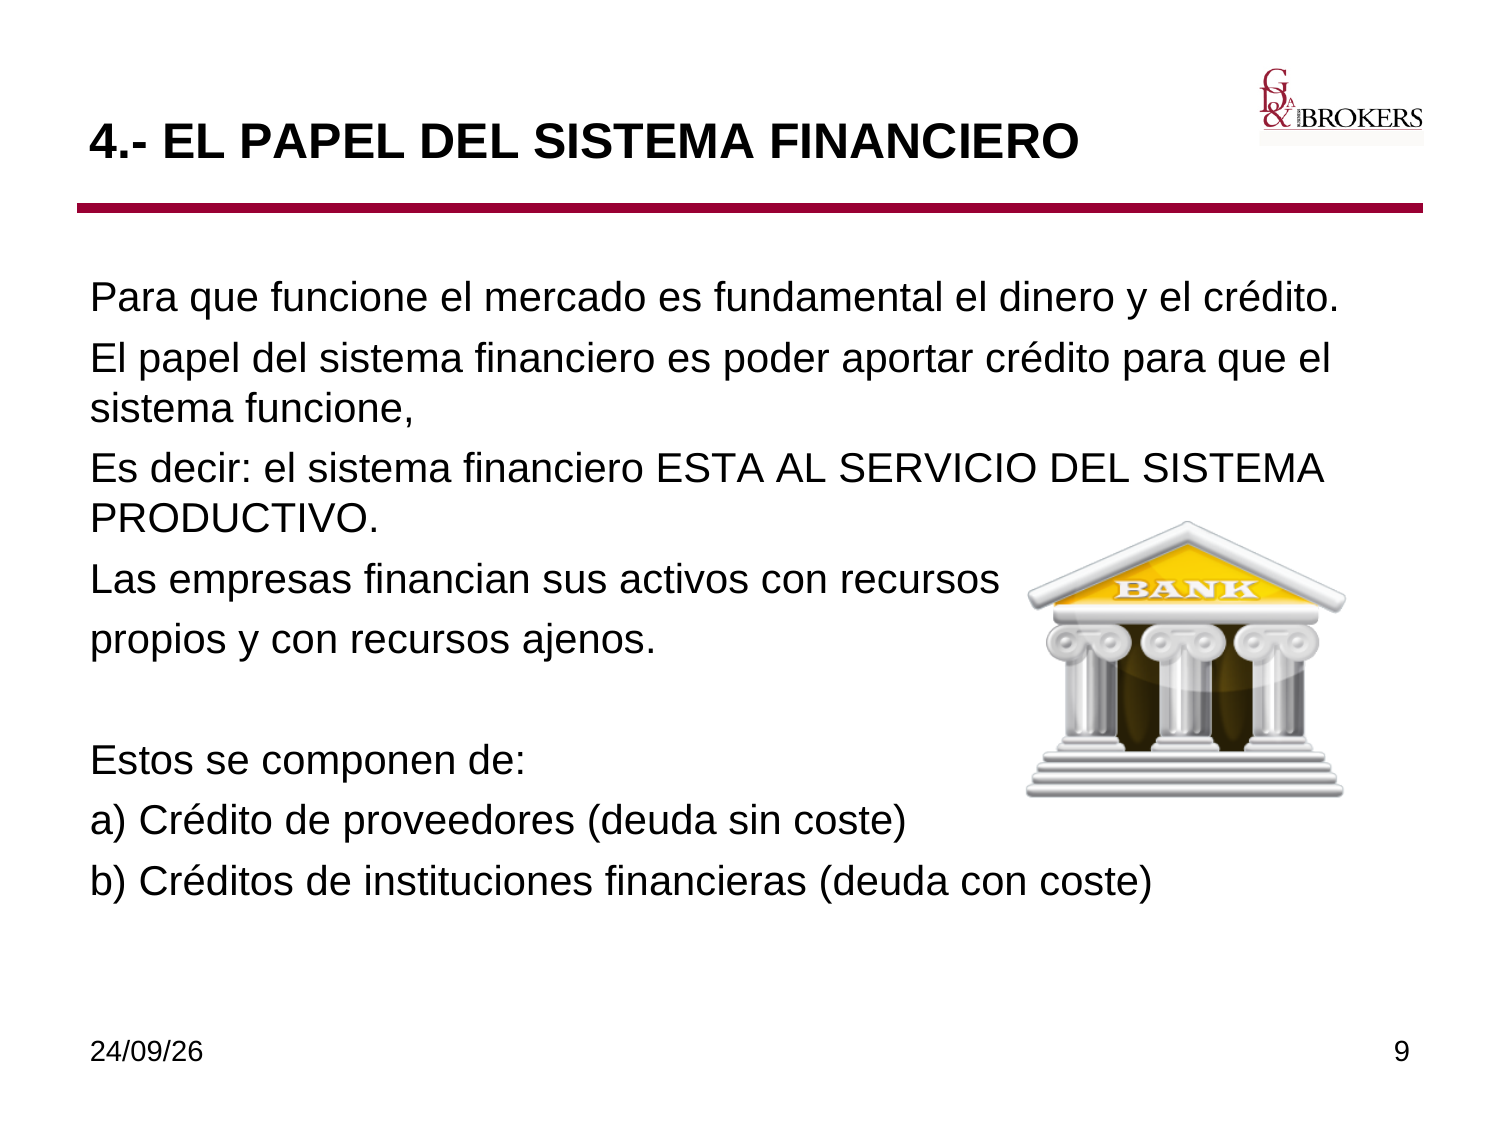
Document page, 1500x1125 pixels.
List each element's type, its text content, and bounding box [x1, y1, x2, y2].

title 4.- EL PAPEL DEL SISTEMA FINANCIERO [75, 45, 1426, 233]
list Para que funcione el mercado es fundamental el dinero y el crédito. El papel del sistema financiero es poder aportar crédito para que el sistema funcione, Es decir: el sistema financiero ESTA AL SERVICIO DEL SISTEMA PRODUCTIVO. Las empresas financian sus activos con recursos propios y con recursos ajenos. Estos se componen de: Crédito de proveedores (deuda sin coste) Créditos de instituciones financieras (deuda con coste) [75, 262, 1426, 1125]
picture [1009, 503, 1353, 847]
